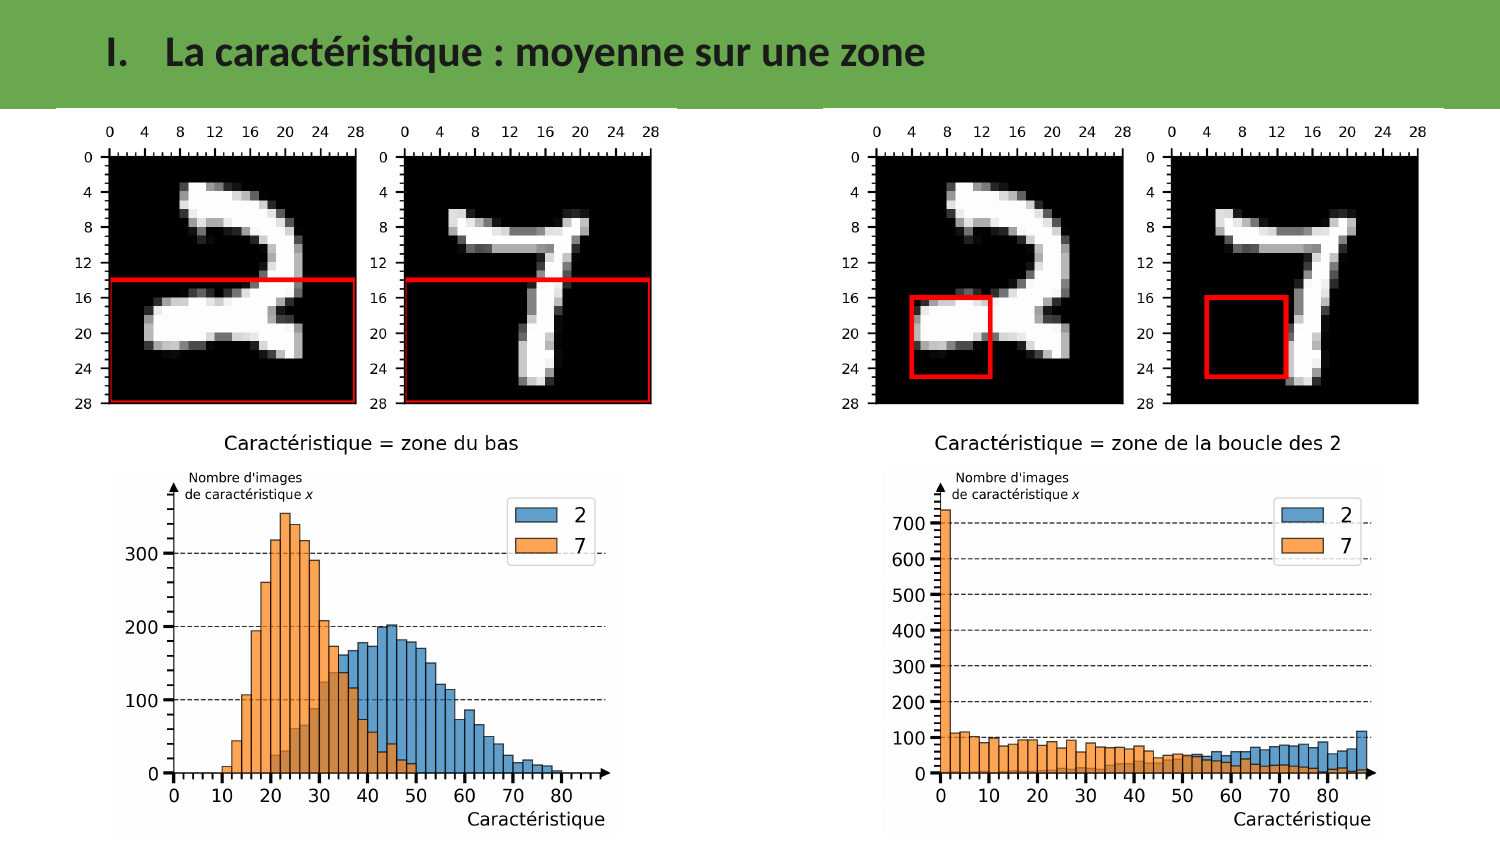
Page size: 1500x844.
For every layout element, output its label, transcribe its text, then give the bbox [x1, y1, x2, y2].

picture [56, 108, 677, 838]
picture [823, 108, 1444, 838]
text_box La caractéristique : moyenne sur une zone [0, 0, 1500, 109]
